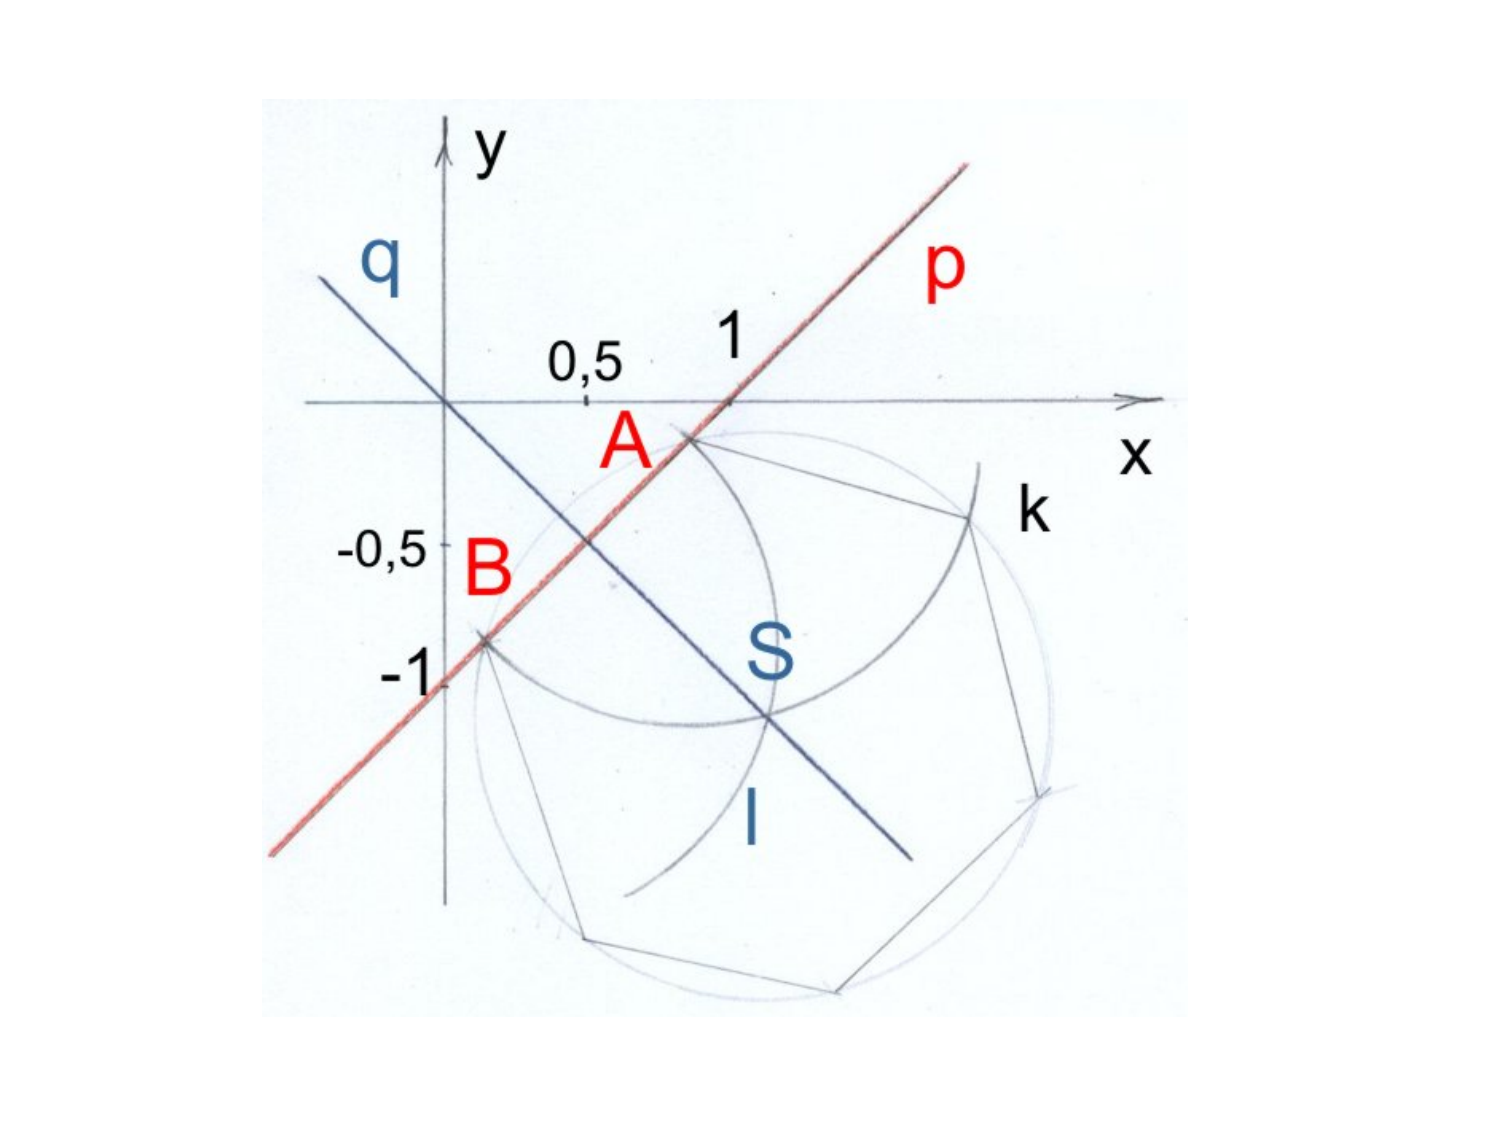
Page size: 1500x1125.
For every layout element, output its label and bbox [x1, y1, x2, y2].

picture [262, 99, 1188, 1017]
